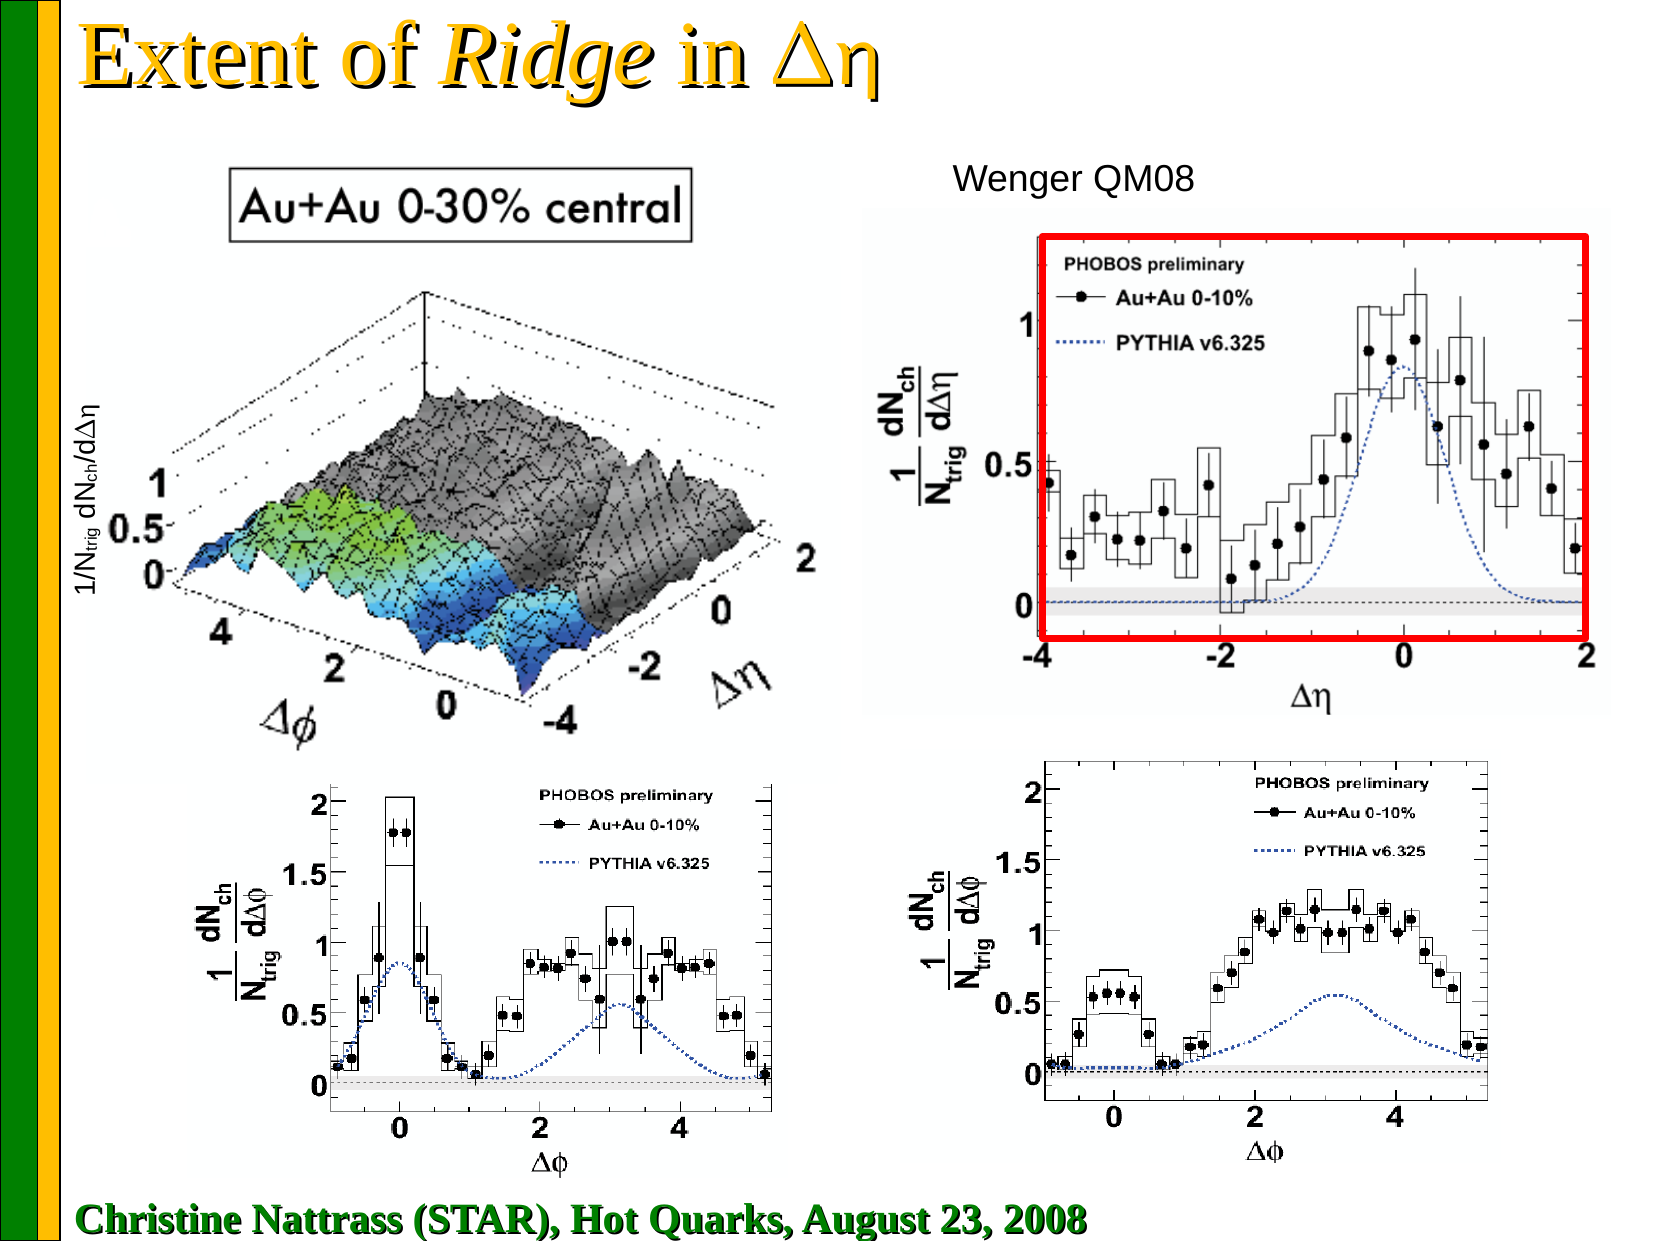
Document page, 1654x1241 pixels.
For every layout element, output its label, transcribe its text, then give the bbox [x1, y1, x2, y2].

picture [86, 138, 841, 1178]
text_box Wenger QM08 [937, 149, 1351, 207]
picture [862, 208, 1611, 719]
text_box 1/Ntrig dNch/d [60, 320, 119, 612]
title Extent of Ridge in  [76, 0, 1565, 121]
picture [900, 749, 1501, 1163]
